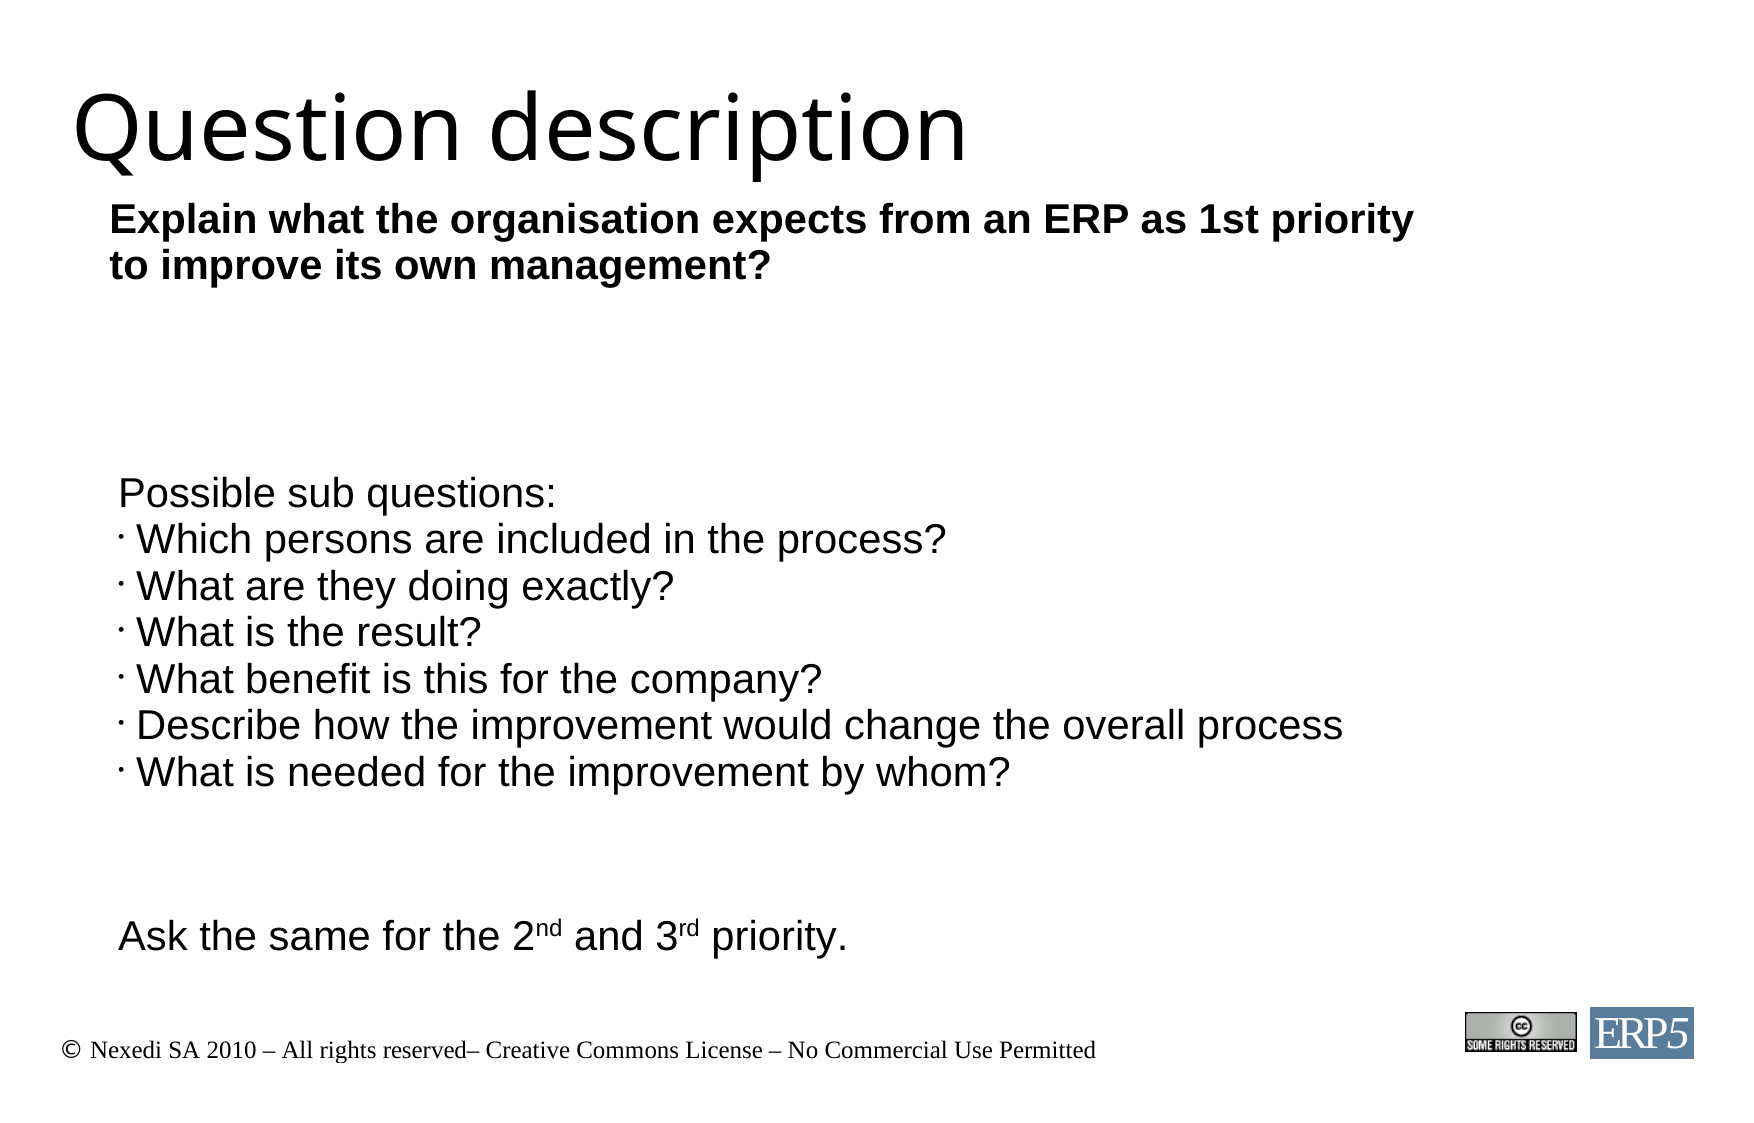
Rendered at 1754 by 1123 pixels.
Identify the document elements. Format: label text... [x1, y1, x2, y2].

text_box Ask the same for the 2nd and 3rd priority. [118, 885, 1654, 987]
text_box Possible sub questions: Which persons are included in the process? What are they doing exactly? What is the result? What benefit is this for the company? Describe how the improvement would change the overall process What is needed for the improvement by whom? [118, 389, 1654, 885]
title Question description [71, 63, 1707, 187]
picture [1465, 1012, 1577, 1052]
text_box Explain what the organisation expects from an ERP as 1st priority to improve its own management? [109, 188, 1447, 296]
